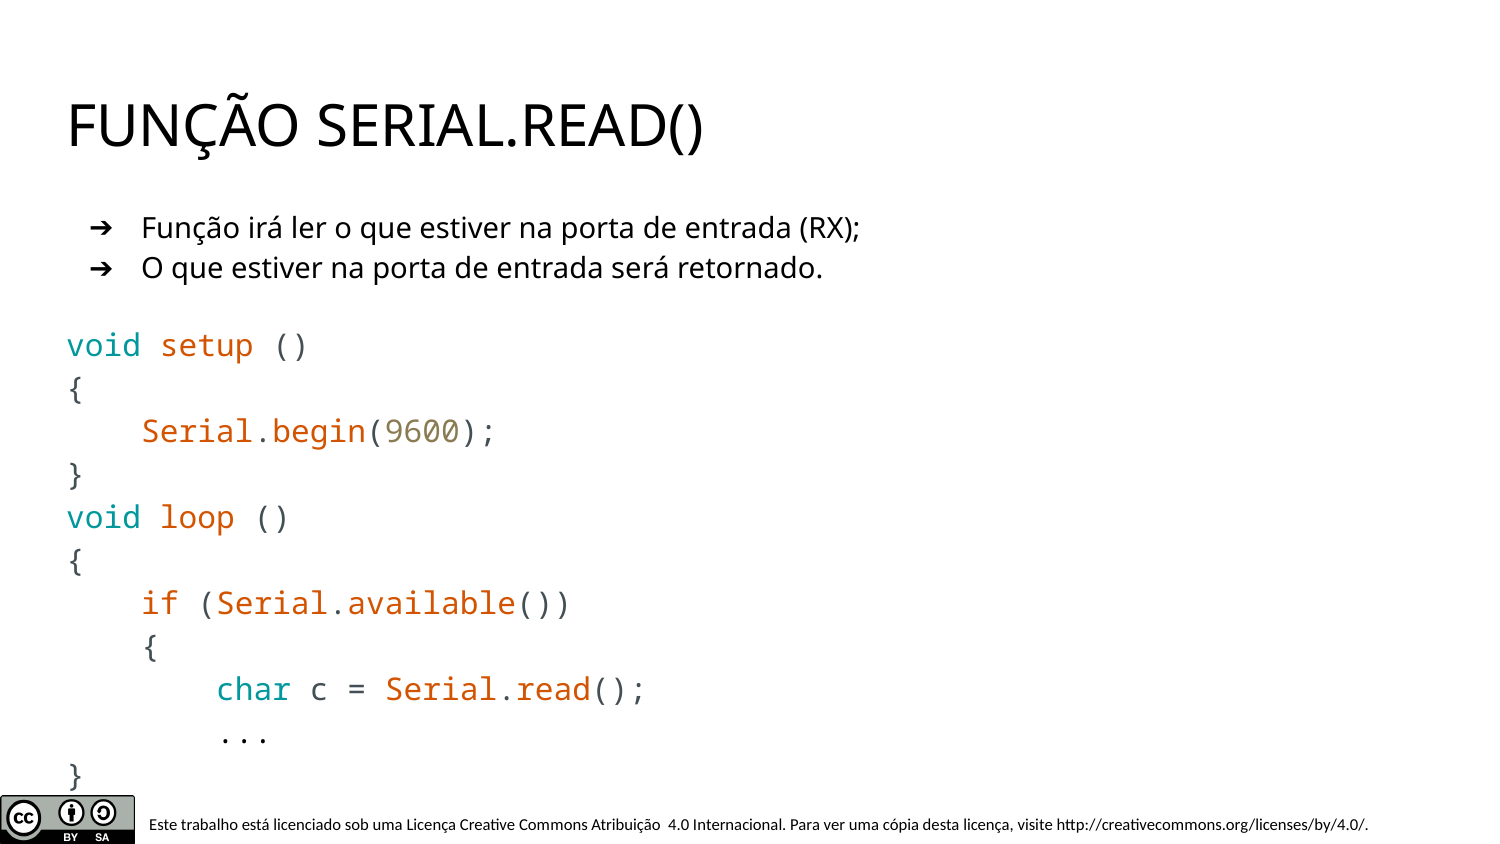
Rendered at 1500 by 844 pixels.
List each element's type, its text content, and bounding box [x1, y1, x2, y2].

list Função irá ler o que estiver na porta de entrada (RX); O que estiver na porta de entrada será retornado. [51, 189, 1449, 305]
text_box Este trabalho está licenciado sob uma Licença Creative Commons Atribuição 4.0 Internacional. Para ver uma cópia desta licença, visite http://creativecommons.org/licenses/by/4.0/. [134, 795, 1500, 844]
text_box void setup () { Serial.begin(9600); } void loop () { if (Serial.available()) { char c = Serial.read(); ... } [51, 304, 1338, 741]
picture [0, 795, 134, 844]
title FUNÇÃO SERIAL.READ() [51, 72, 1449, 167]
